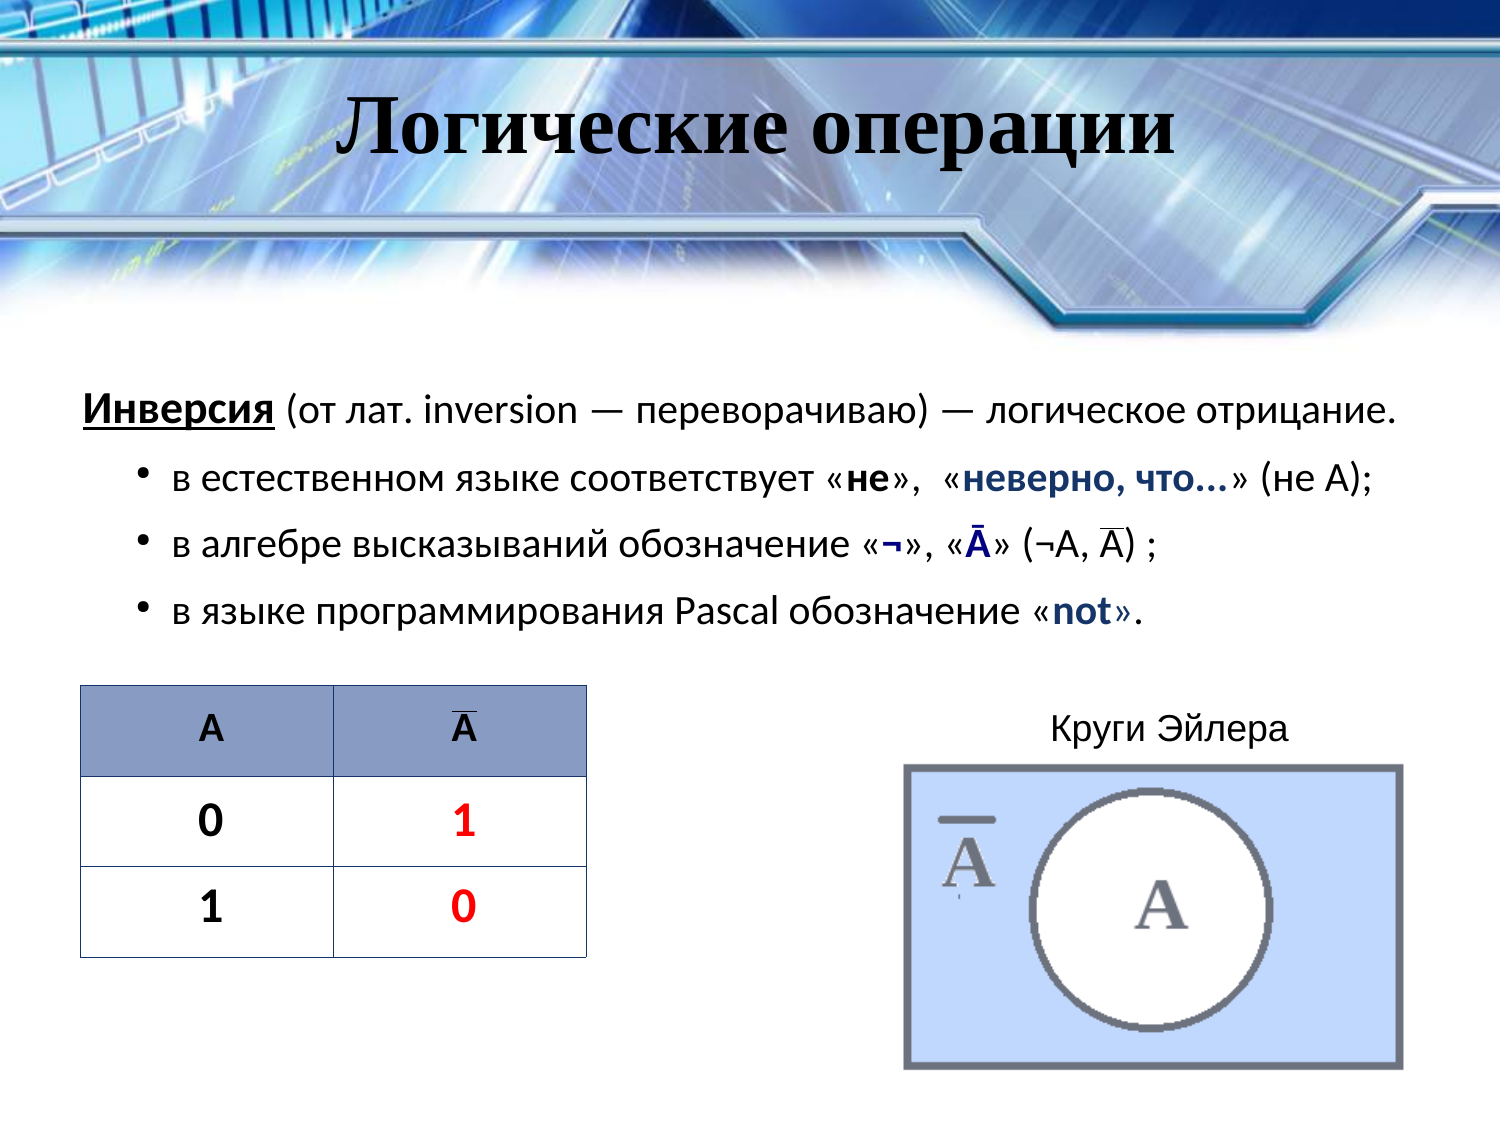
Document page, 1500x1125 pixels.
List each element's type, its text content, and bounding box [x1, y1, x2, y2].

table_header [334, 686, 586, 776]
text_box 0 [378, 865, 551, 950]
subtitle Инверсия (от лат. inversion — переворачиваю) — логическое отрицание. в естественном языке соответствует «не», «неверно, что...» (не А); в алгебре высказываний обозначение «¬», «Ā» (¬A, А) ; в языке программирования Pascal обозначение «not». [82, 377, 1418, 638]
table_cell [334, 867, 586, 957]
table_cell [81, 867, 333, 957]
table_cell [81, 777, 333, 866]
table_header [81, 686, 333, 776]
text_box 0 [125, 778, 298, 864]
text_box 1 [378, 778, 551, 864]
text_box Логические операции [88, 60, 1425, 179]
text_box 1 [125, 865, 298, 950]
table_cell [334, 777, 586, 866]
picture [0, 0, 1500, 1125]
text_box А [378, 691, 551, 766]
text_box A [125, 691, 298, 766]
text_box Круги Эйлера [992, 696, 1347, 755]
